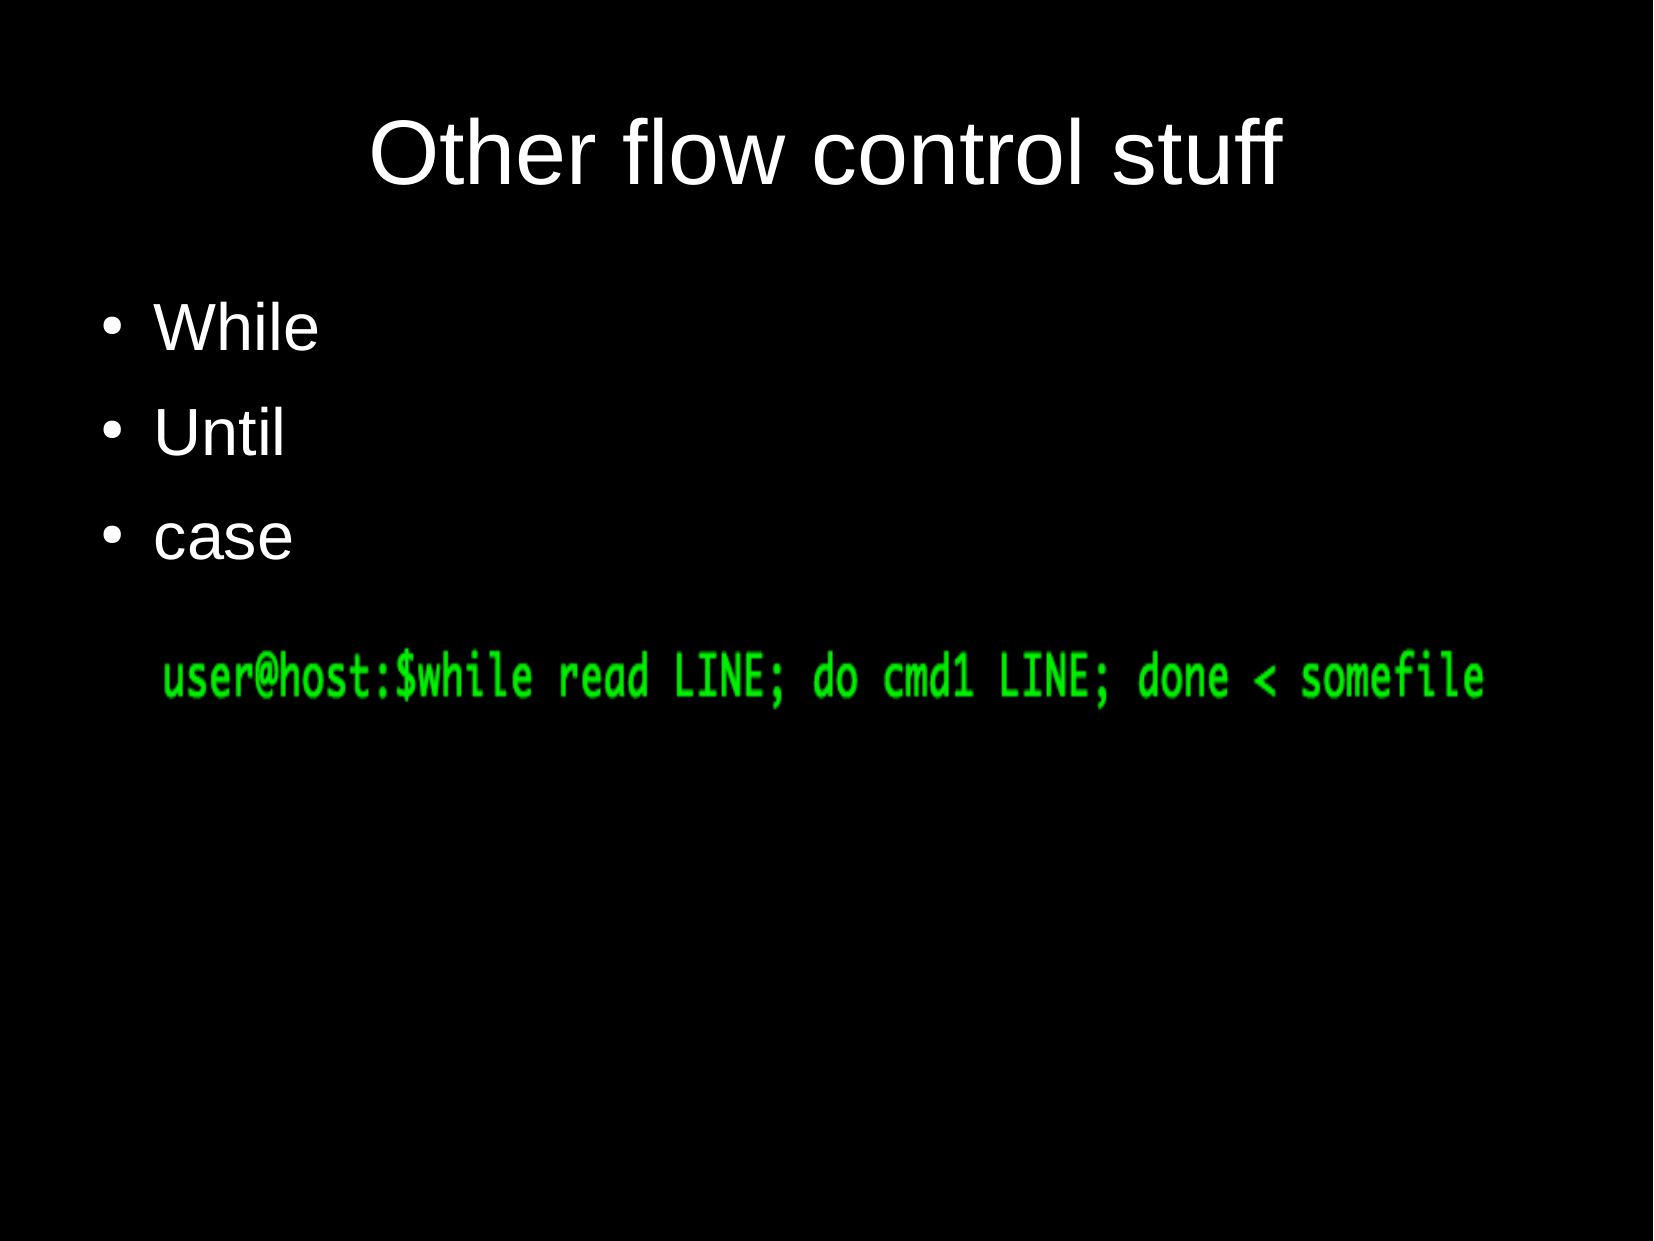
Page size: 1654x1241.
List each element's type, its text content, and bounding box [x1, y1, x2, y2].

picture [155, 644, 1516, 721]
title Other flow control stuff [82, 49, 1571, 257]
list While Until case [82, 290, 1538, 1010]
